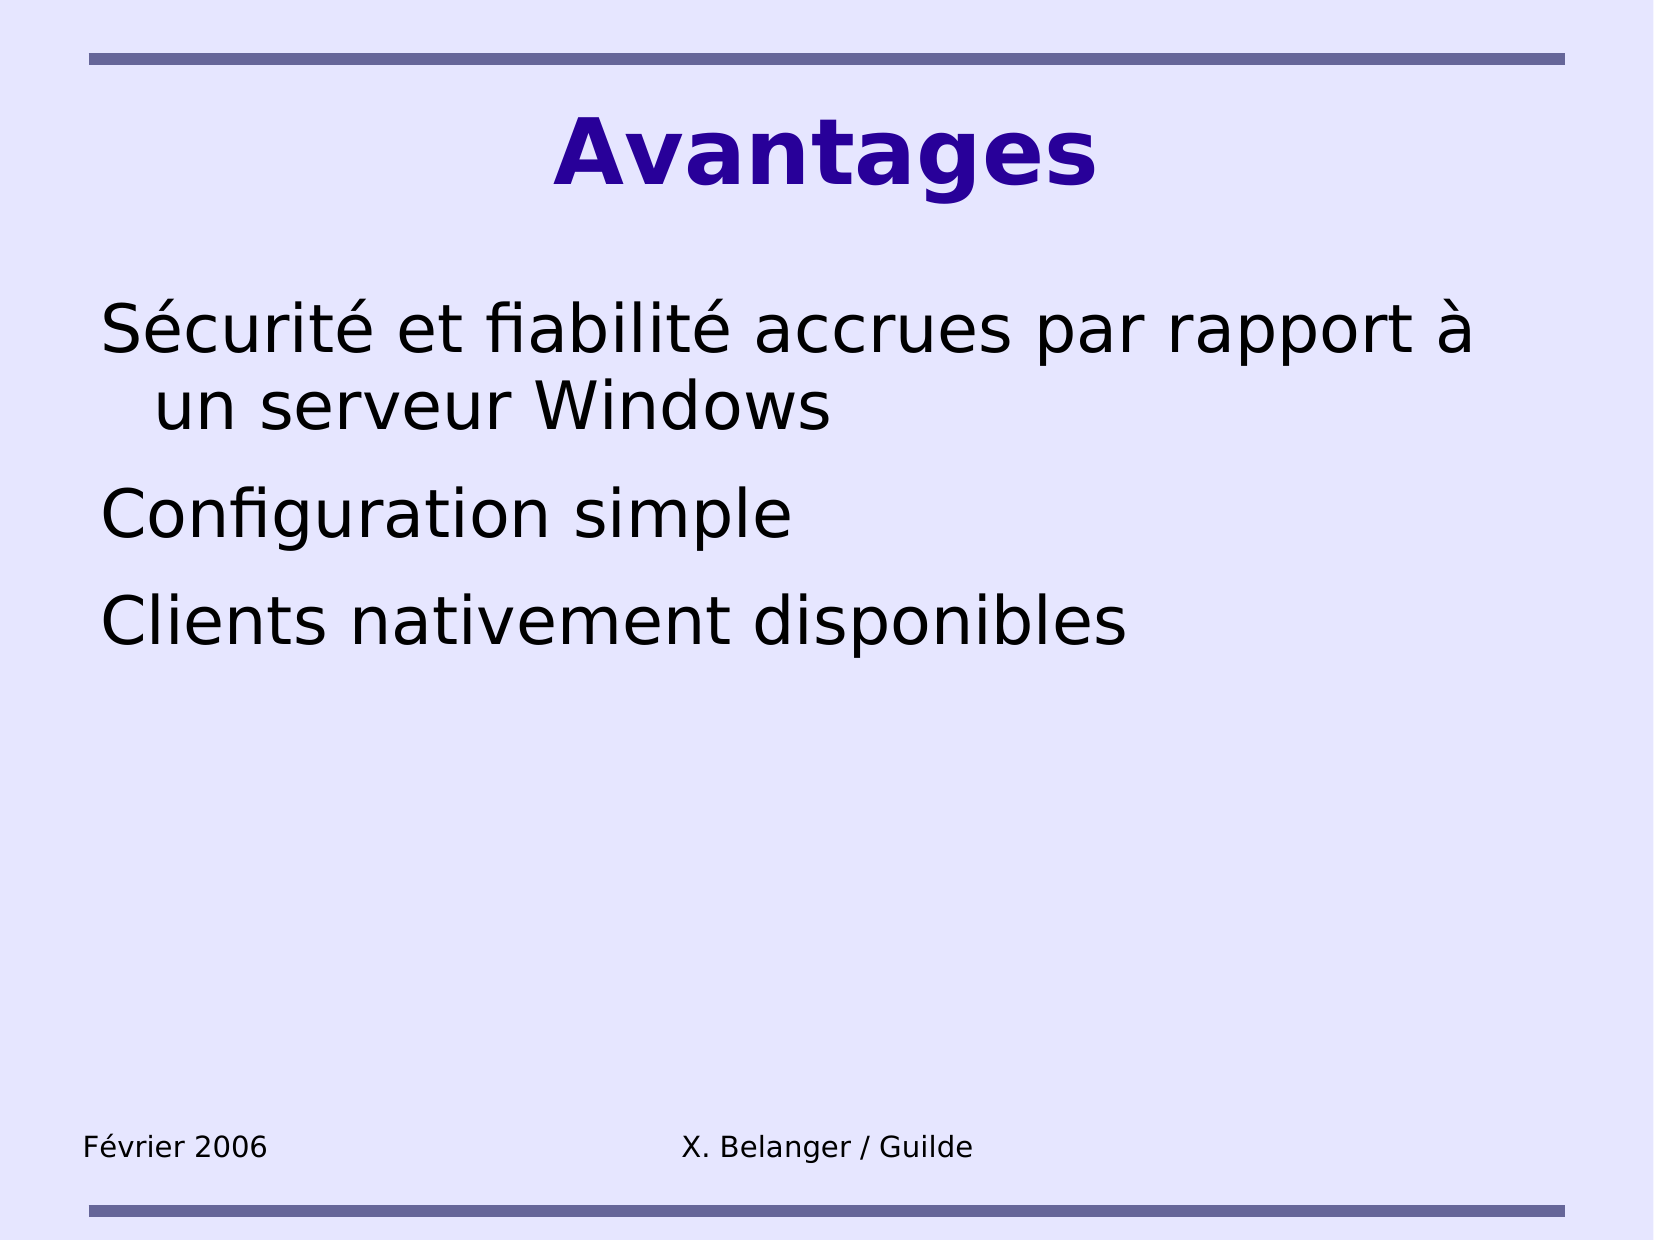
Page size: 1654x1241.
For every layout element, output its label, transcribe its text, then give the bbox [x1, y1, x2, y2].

title Avantages [82, 49, 1571, 257]
list Sécurité et fiabilité accrues par rapport à un serveur Windows Configuration simple Clients nativement disponibles [82, 290, 1571, 1109]
